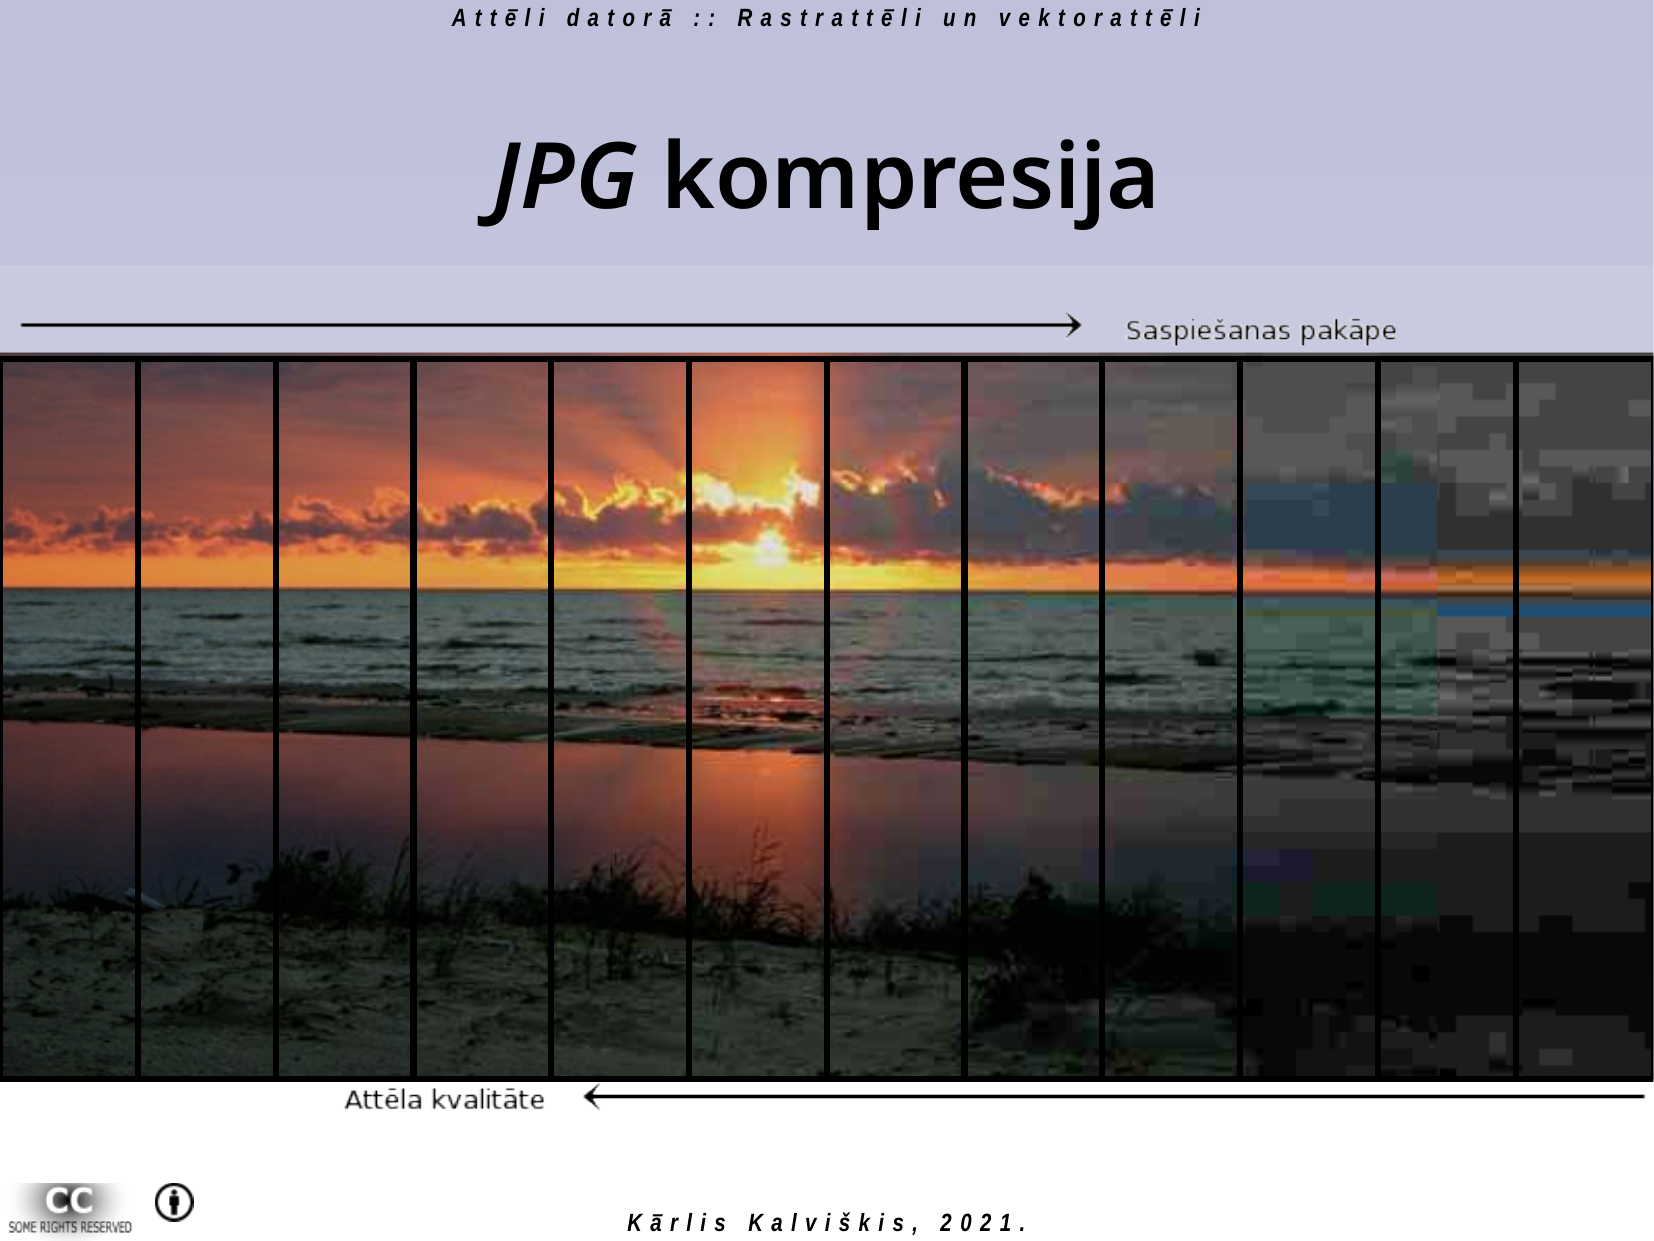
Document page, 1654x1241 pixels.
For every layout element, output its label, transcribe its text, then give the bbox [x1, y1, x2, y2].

picture [417, 362, 548, 1076]
picture [692, 362, 824, 1076]
picture [141, 362, 273, 1076]
title JPG kompresija [29, 49, 1625, 296]
picture [554, 362, 686, 1076]
picture [968, 362, 1099, 1076]
picture [3, 362, 135, 1076]
picture [1381, 362, 1513, 1076]
picture [830, 362, 961, 1076]
picture [0, 1082, 1654, 1241]
picture [1519, 362, 1651, 1076]
picture [1105, 362, 1237, 1076]
picture [0, 0, 1654, 356]
picture [279, 362, 410, 1076]
picture [1243, 362, 1375, 1076]
